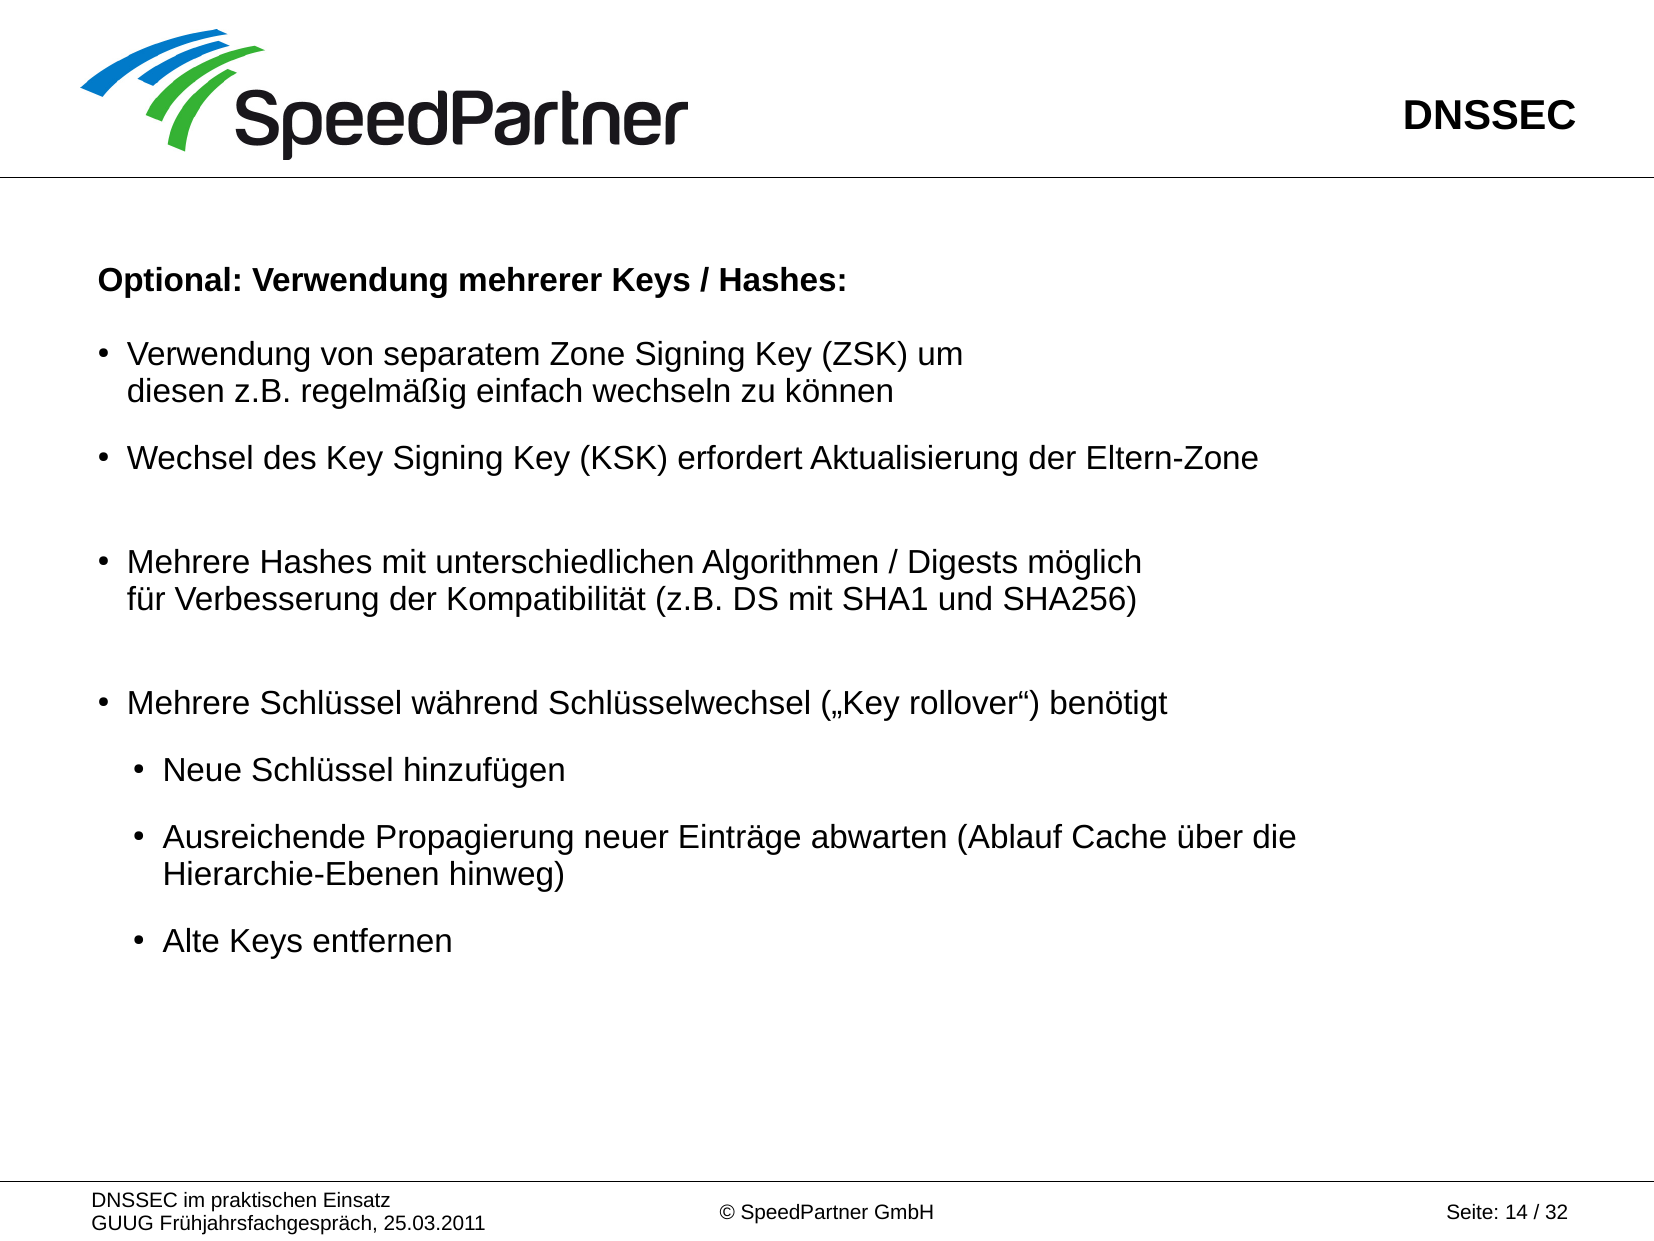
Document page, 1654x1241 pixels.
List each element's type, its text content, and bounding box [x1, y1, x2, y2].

title DNSSEC [590, 70, 1577, 160]
text_box Optional: Verwendung mehrerer Keys / Hashes: Verwendung von separatem Zone Signing Key (ZSK) um diesen z.B. regelmäßig einfach wechseln zu können Wechsel des Key Signing Key (KSK) erfordert Aktualisierung der Eltern-Zone Mehrere Hashes mit unterschiedlichen Algorithmen / Digests möglich für Verbesserung der Kompatibilität (z.B. DS mit SHA1 und SHA256) Mehrere Schlüssel während Schlüsselwechsel („Key rollover“) benötigt Neue Schlüssel hinzufügen Ausreichende Propagierung neuer Einträge abwarten (Ablauf Cache über die Hierarchie-Ebenen hinweg) Alte Keys entfernen [82, 253, 1565, 1151]
picture [80, 29, 688, 160]
